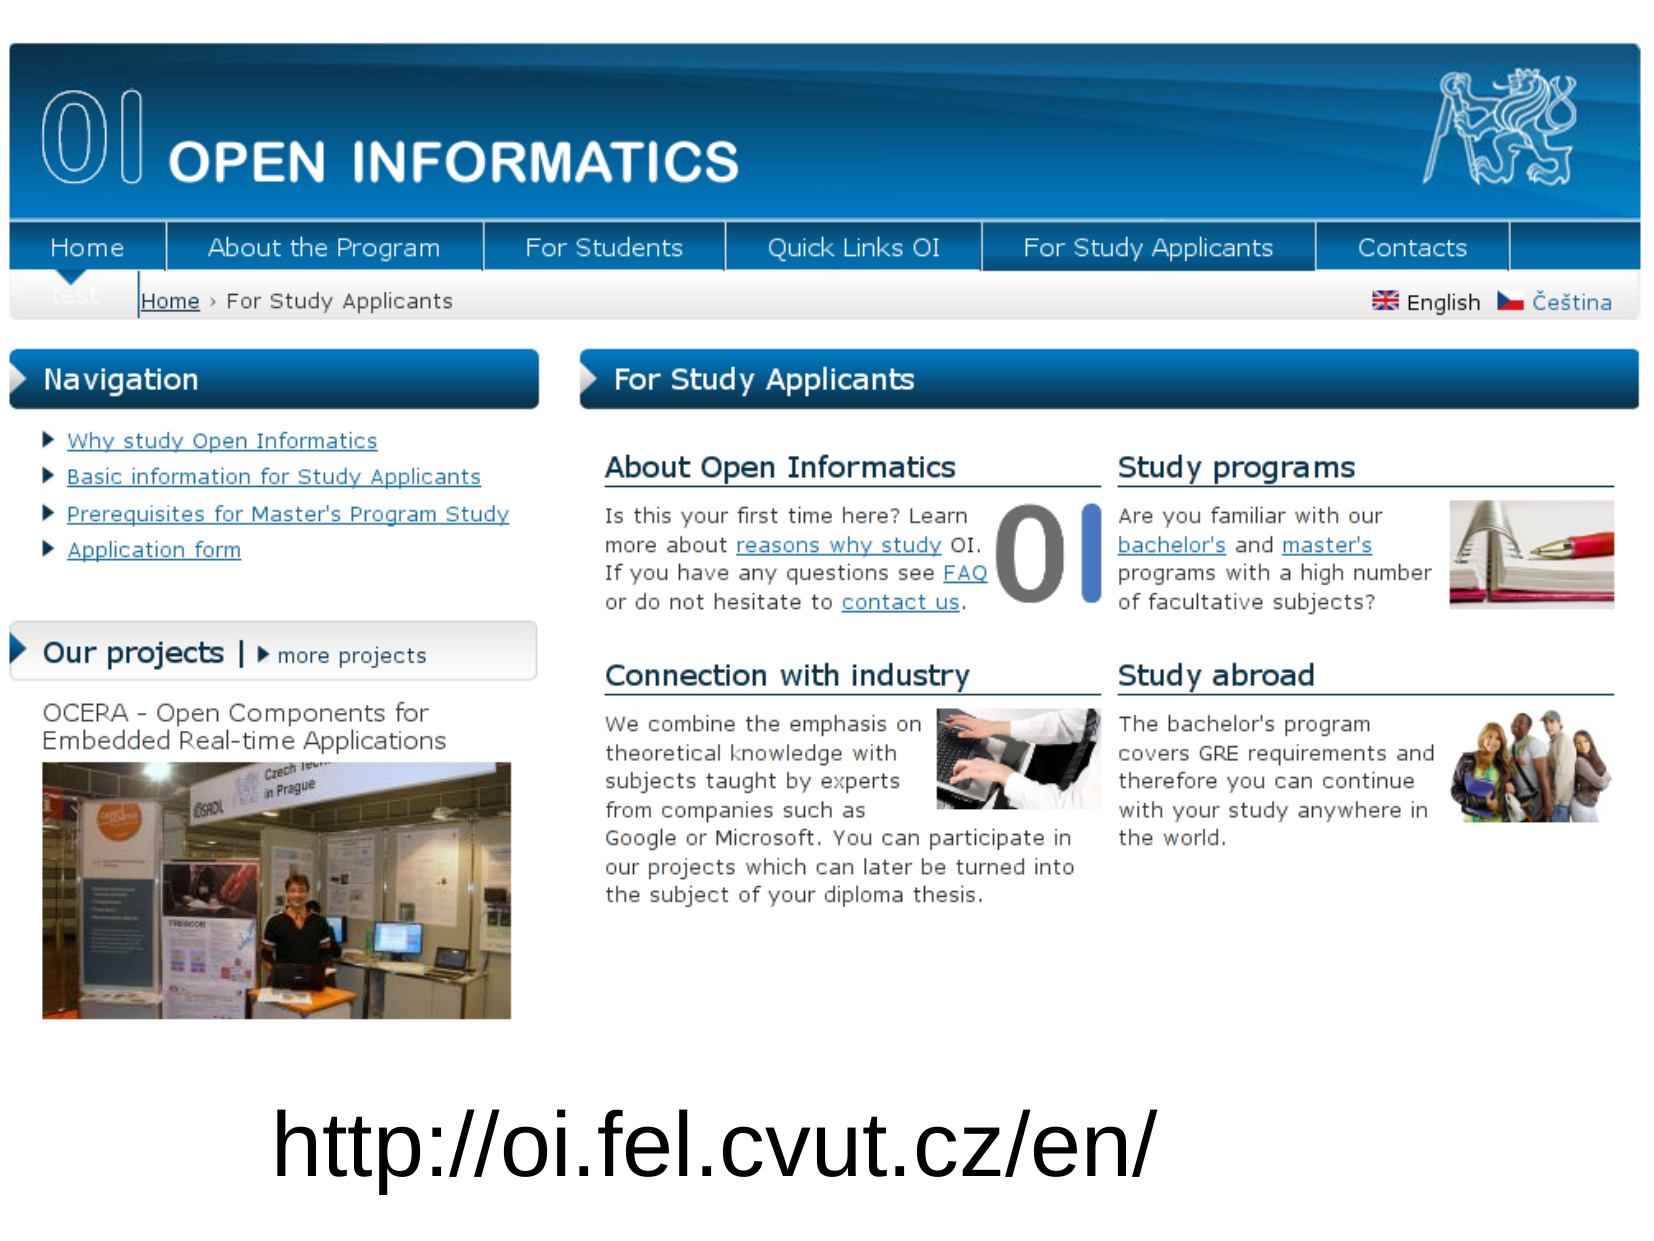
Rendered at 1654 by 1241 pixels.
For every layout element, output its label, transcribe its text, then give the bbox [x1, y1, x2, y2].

text_box http://oi.fel.cvut.cz/en/ [256, 1086, 1338, 1204]
picture [0, 37, 1654, 1052]
